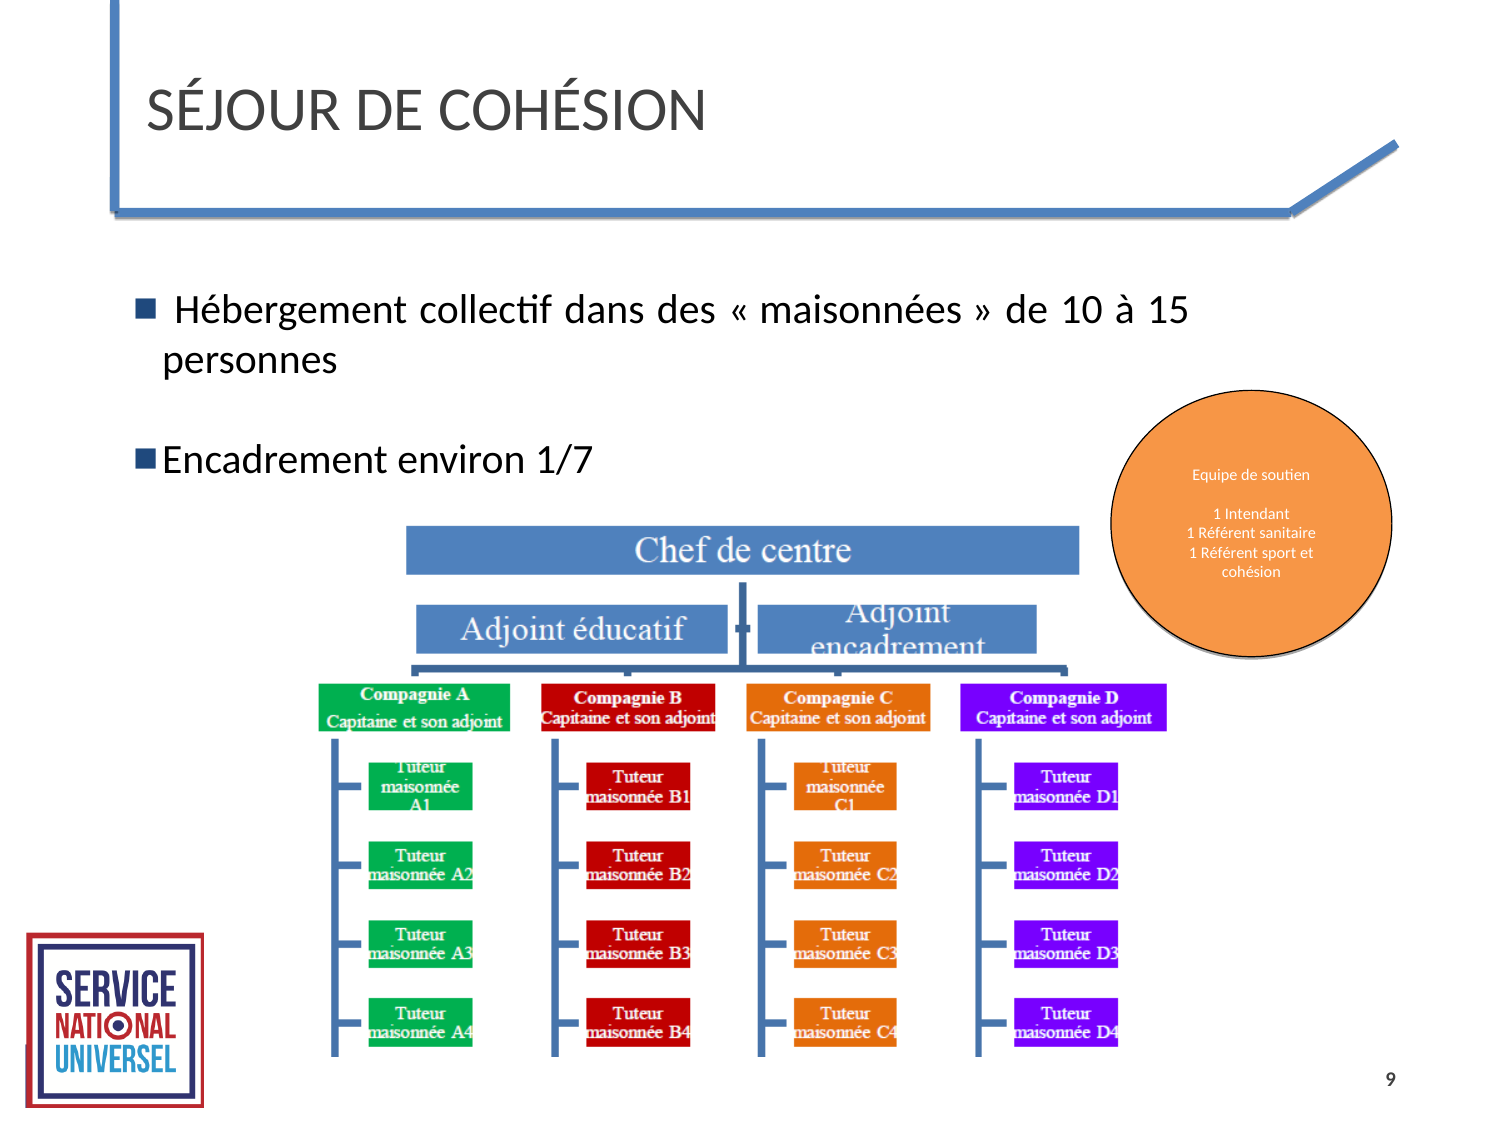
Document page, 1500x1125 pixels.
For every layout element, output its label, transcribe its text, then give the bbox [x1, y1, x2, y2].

picture [270, 389, 1395, 1087]
picture [25, 931, 204, 1108]
text_box <numéro> [1336, 1048, 1411, 1109]
text_box Séjour de cohésion [132, 0, 1425, 211]
text_box Hébergement collectif dans des « maisonnées » de 10 à 15 personnes Encadrement environ 1/7 [118, 224, 1205, 331]
